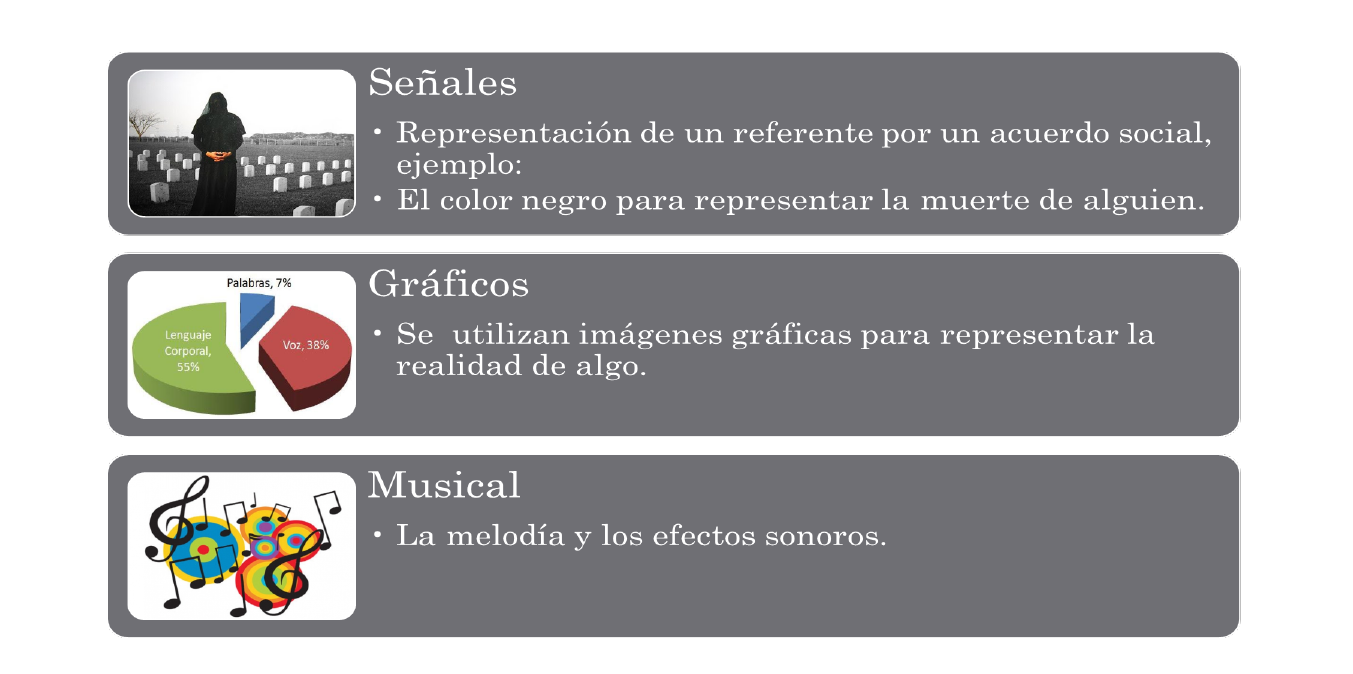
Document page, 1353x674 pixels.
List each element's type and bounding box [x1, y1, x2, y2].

picture [106, 47, 1241, 638]
